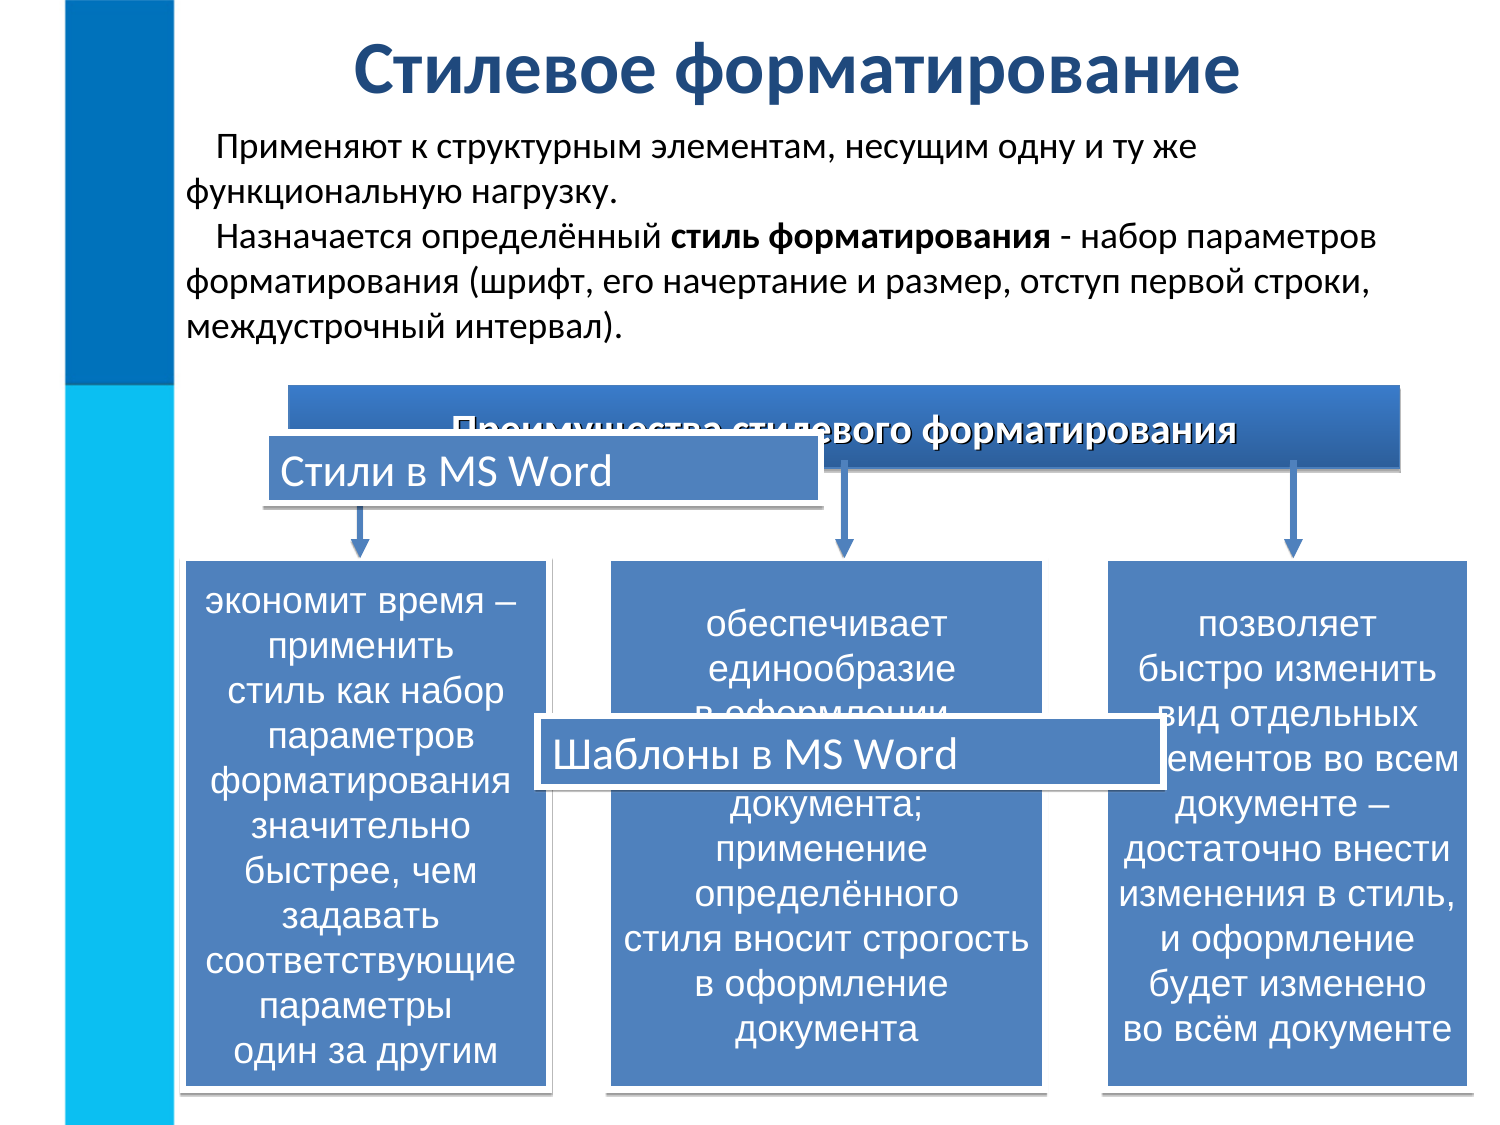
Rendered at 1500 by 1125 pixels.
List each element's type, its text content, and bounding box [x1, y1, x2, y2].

text_box экономит время – применить стиль как набор параметров форматирования значительно быстрее, чем задавать соответствующие параметры один за другим [183, 558, 550, 1090]
text_box Стили в MS Word [265, 432, 821, 504]
text_box позволяет быстро изменить вид отдельных элементов во всем документе – достаточно внести изменения в стиль, и оформление будет изменено во всём документе [1104, 558, 1471, 1090]
text_box Шаблоны в MS Word [537, 716, 1164, 787]
text_box Преимущества стилевого форматирования [289, 385, 1400, 468]
picture [0, 0, 1500, 1125]
text_box Стилевое форматирование [171, 31, 1425, 113]
text_box обеспечивает единообразие в оформлении текстового документа; применение определённого стиля вносит строгость в оформление документа [608, 787, 1046, 1090]
text_box Применяют к структурным элементам, несущим одну и ту же функциональную нагрузку. Назначается определённый стиль форматирования - набор параметров форматирования (шрифт, его начертание и размер, отступ первой строки, междустрочный интервал). [171, 113, 1459, 354]
text_box обеспечивает единообразие в оформлении текстового документа; применение определённого стиля вносит строгость в оформление документа [608, 558, 1046, 716]
